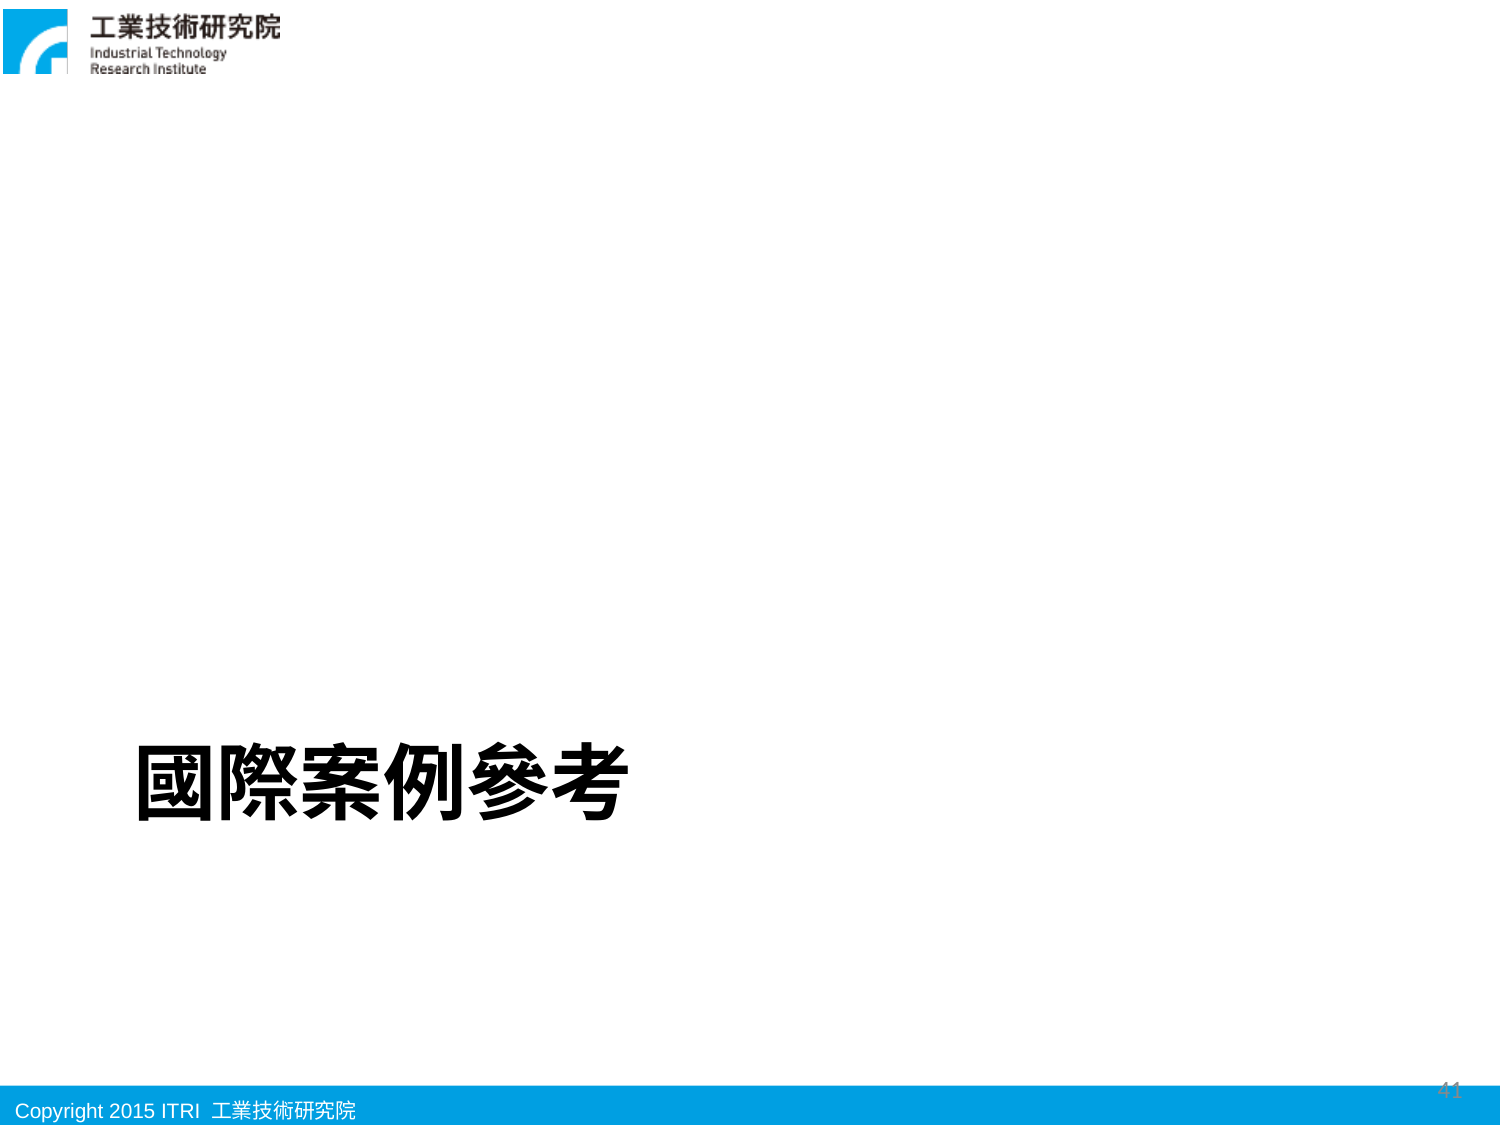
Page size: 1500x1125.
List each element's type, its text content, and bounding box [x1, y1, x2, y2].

title 國際案例參考 [118, 722, 1394, 947]
picture [19, 9, 280, 74]
text_box <編號> [1127, 1058, 1478, 1119]
